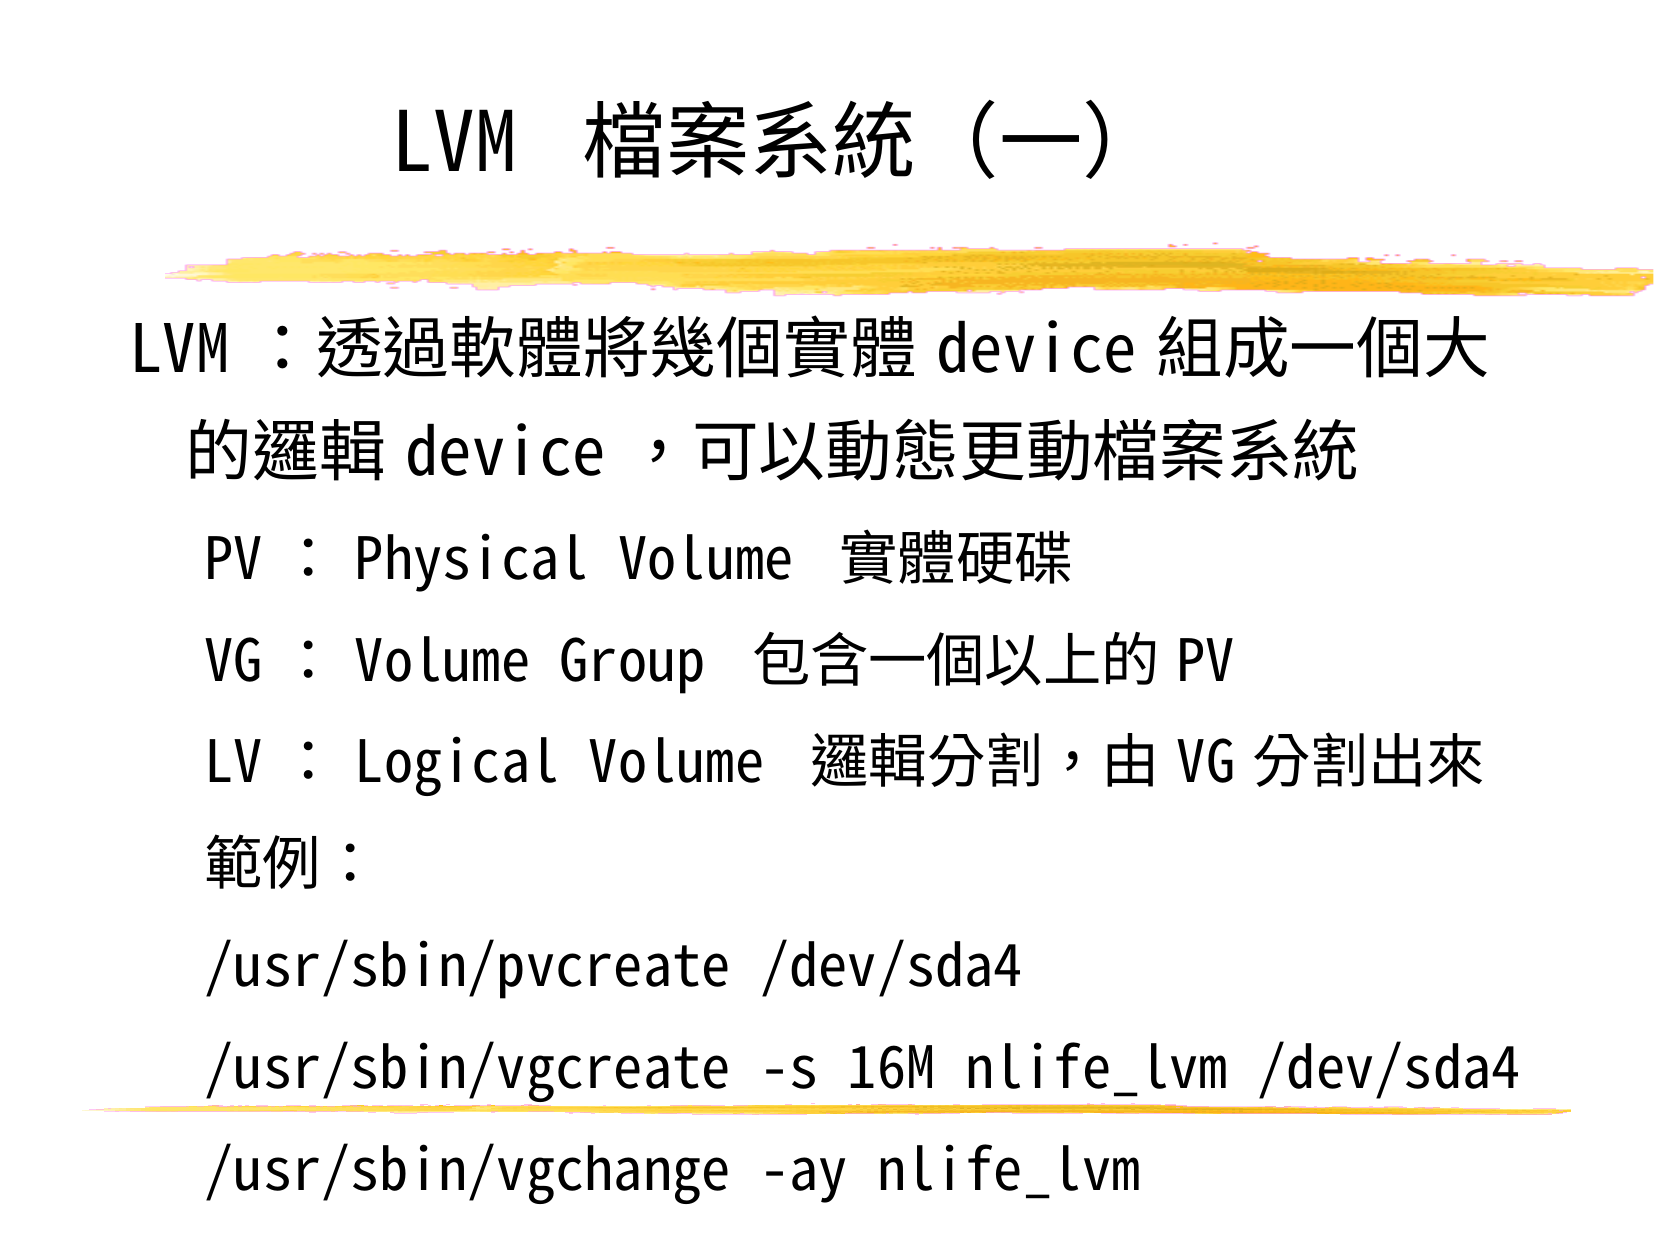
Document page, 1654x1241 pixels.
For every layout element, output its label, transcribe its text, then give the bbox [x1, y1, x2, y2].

picture [82, 1102, 1571, 1117]
picture [165, 237, 1654, 308]
title LVM 檔案系統（一） [76, 28, 1482, 236]
list LVM：透過軟體將幾個實體device組成一個大的邏輯device，可以動態更動檔案系統 PV：Physical Volume 實體硬碟 VG：Volume Group 包含一個以上的PV LV：Logical Volume 邏輯分割，由VG分割出來 範例： /usr/sbin/pvcreate /dev/sda4 /usr/sbin/vgcreate -s 16M nlife_lvm /dev/sda4 /usr/sbin/vgchange -ay nlife_lvm /usr/sbin/lvcreate -L1G -nbbs nlife_lvm /usr/sbin/lvcreate -L100G -nhome nlife_lvm [129, 289, 1536, 1098]
